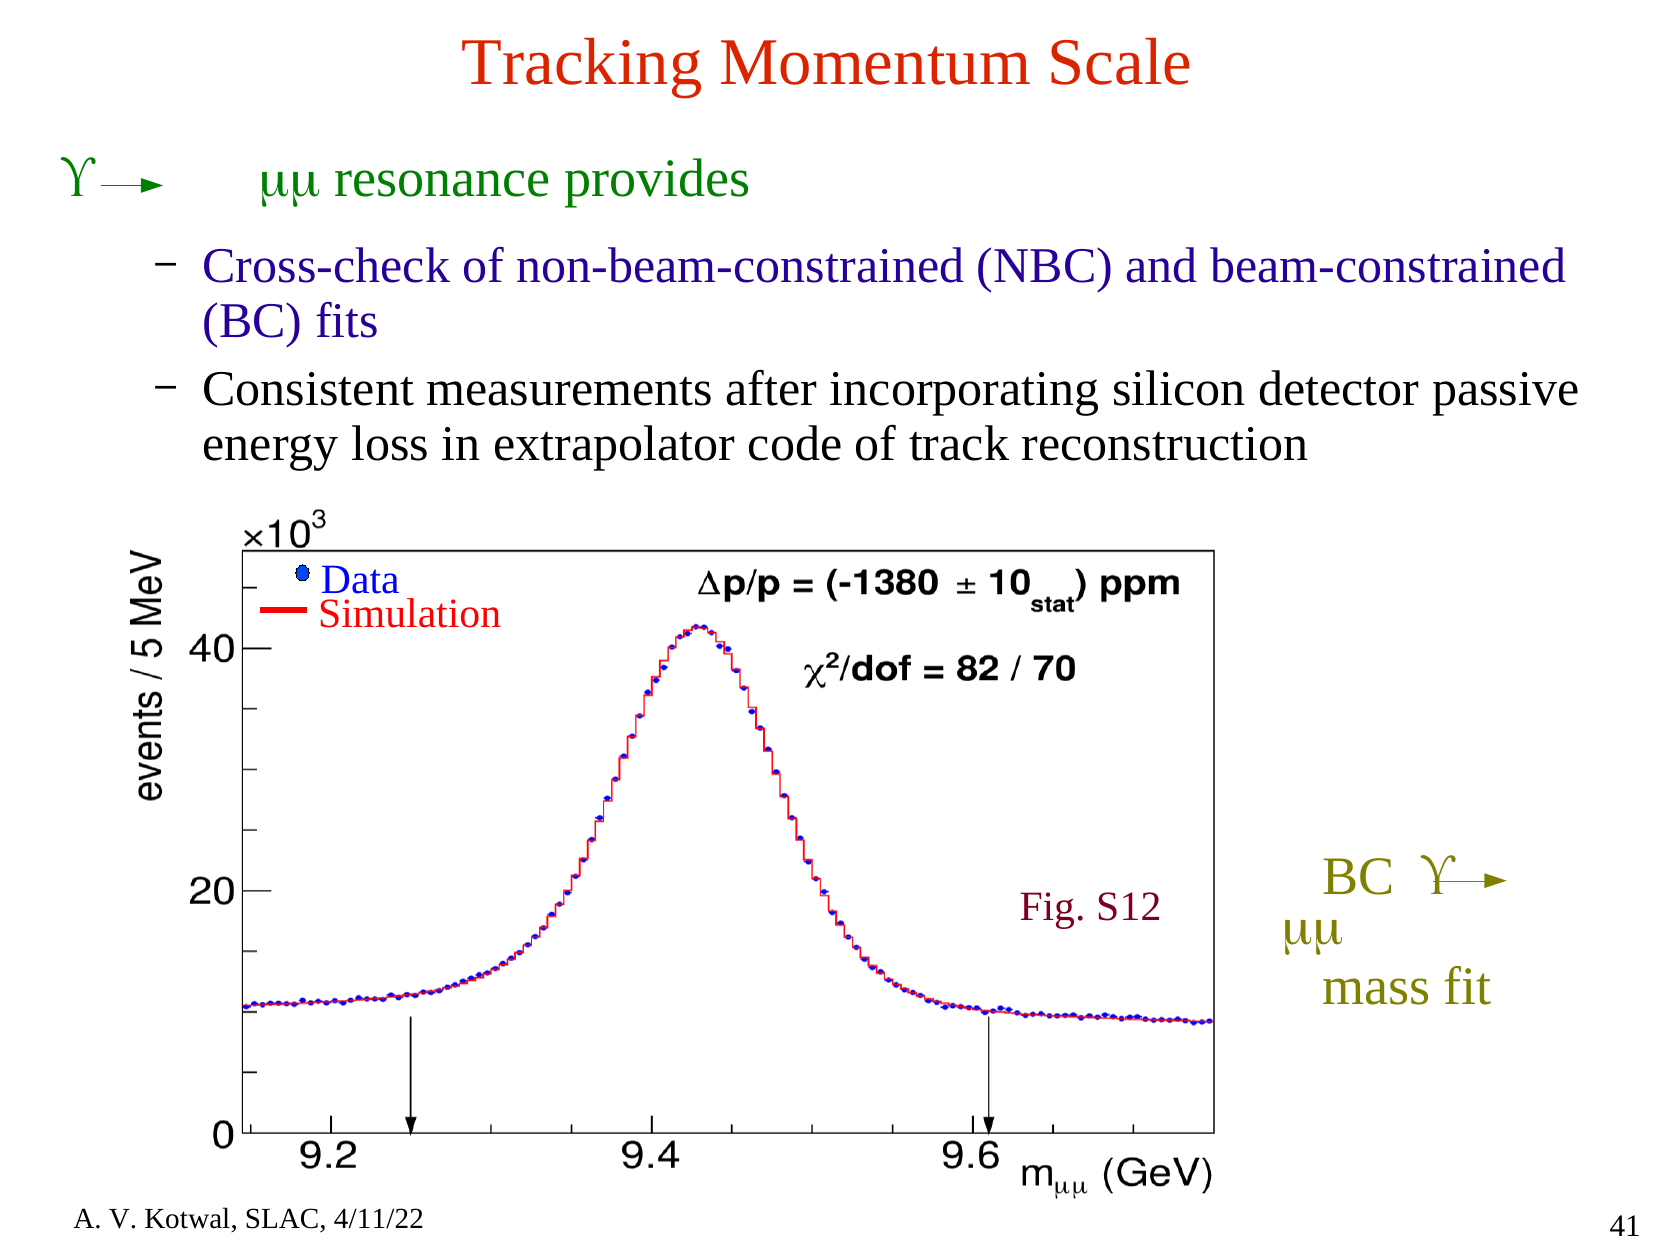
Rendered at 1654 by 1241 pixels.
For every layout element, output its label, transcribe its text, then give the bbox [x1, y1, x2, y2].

picture [120, 495, 1237, 1207]
text_box [295, 564, 310, 581]
text_box BC ϒ μμ mass fit [1281, 846, 1654, 972]
title Tracking Momentum Scale [121, 8, 1534, 115]
text_box Fig. S12 [1019, 883, 1161, 930]
list ϒ μμ resonance provides Cross-check of non-beam-constrained (NBC) and beam-constrained (BC) fits Consistent measurements after incorporating silicon detector passive energy loss in extrapolator code of track reconstruction [60, 148, 1634, 600]
text_box Simulation [318, 590, 565, 679]
text_box Data [320, 556, 427, 590]
